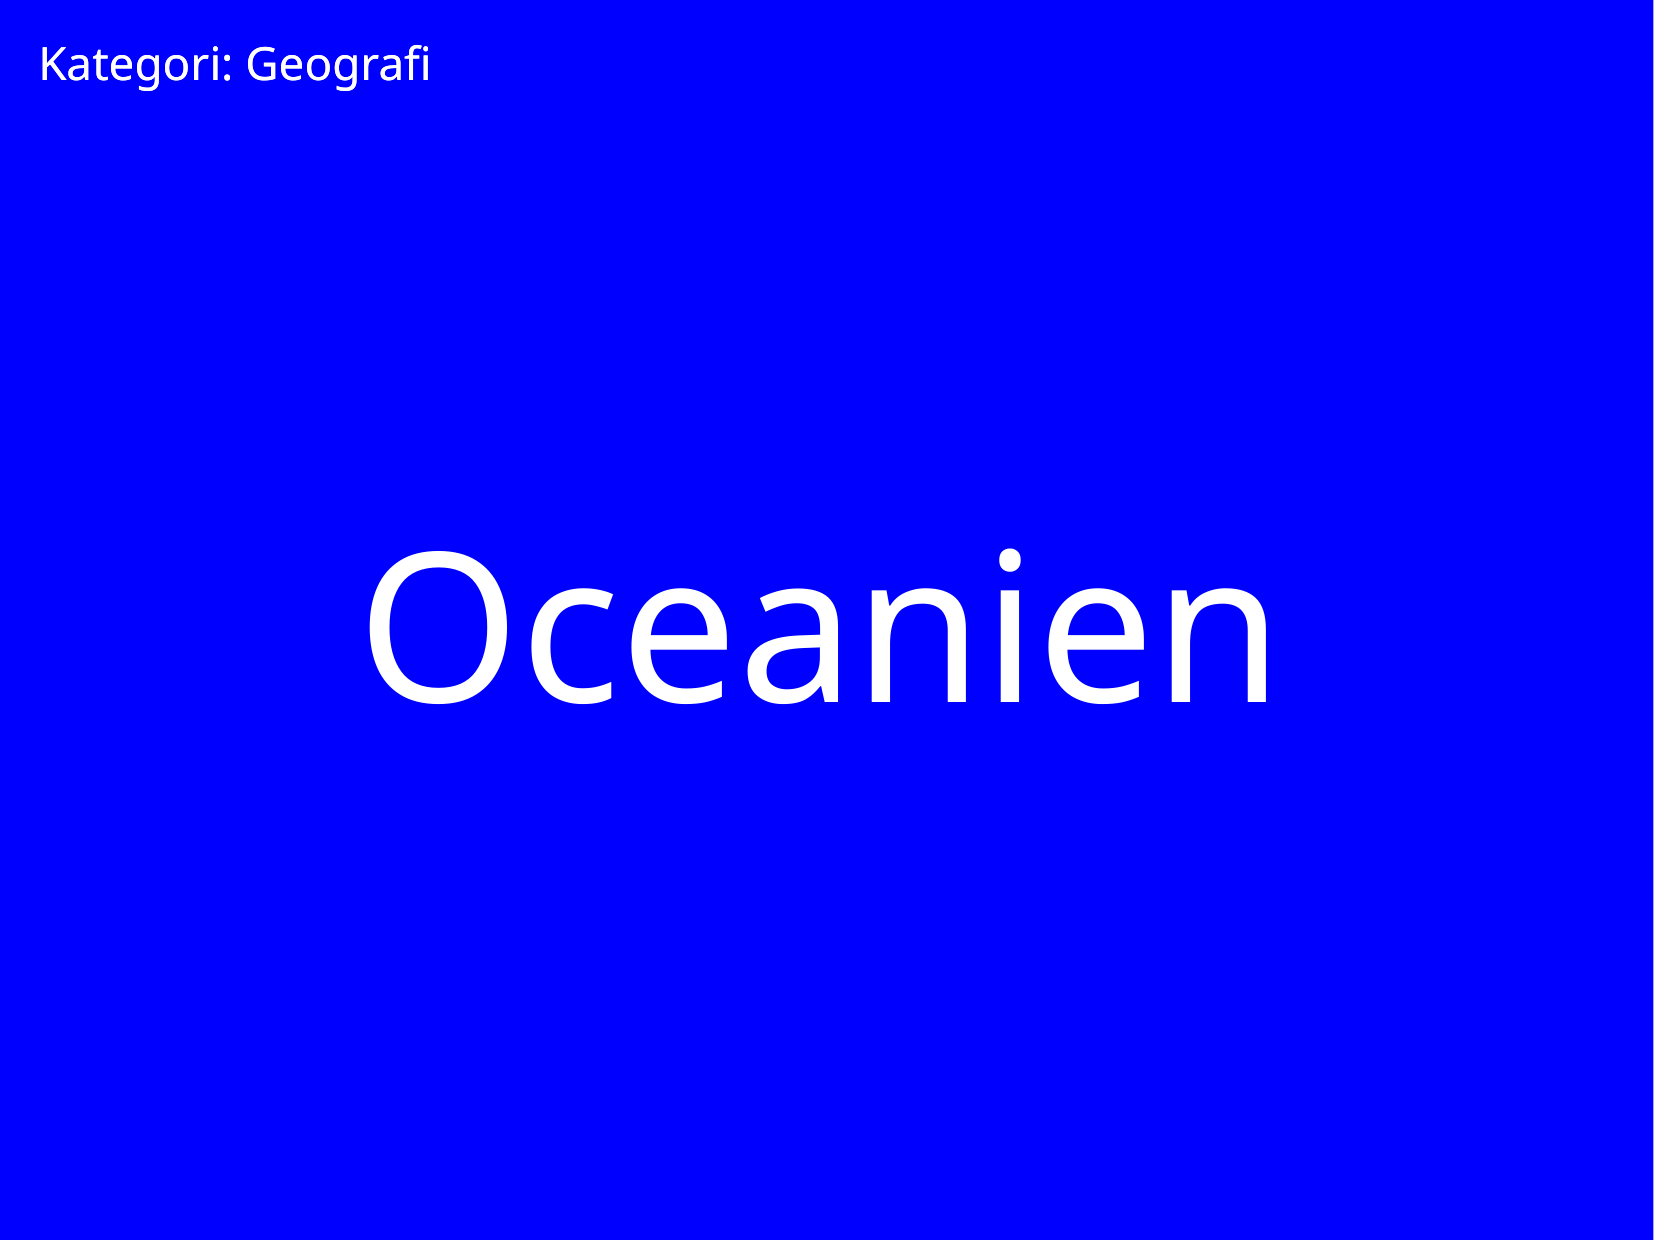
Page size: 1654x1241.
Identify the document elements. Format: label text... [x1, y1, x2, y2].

text_box Oceanien [283, 472, 1359, 765]
text_box Kategori: Geografi [23, 23, 579, 100]
